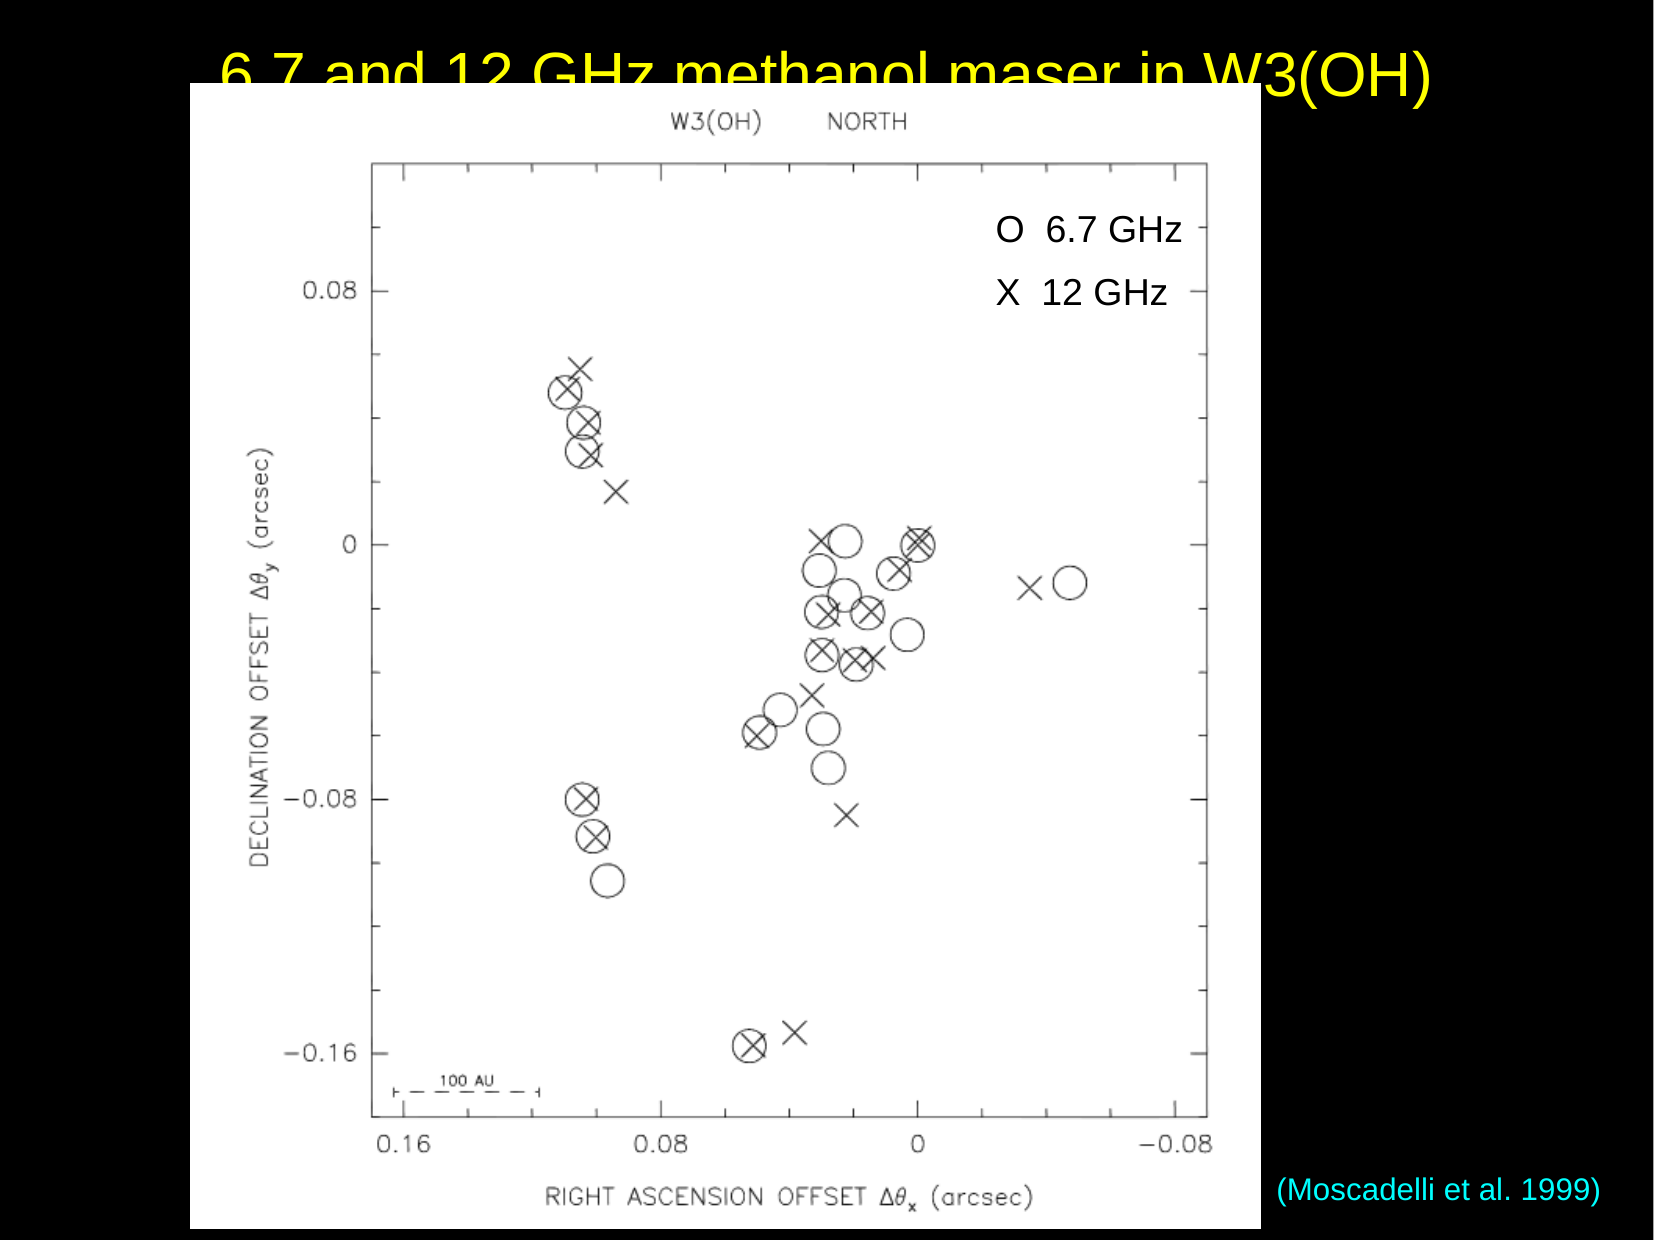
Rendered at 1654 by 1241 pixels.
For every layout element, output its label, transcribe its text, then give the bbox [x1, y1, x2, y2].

picture [190, 83, 1261, 1229]
text_box (Moscadelli et al. 1999) [1261, 1164, 1629, 1216]
text_box Ο 6.7 GHz X 12 GHz [980, 180, 1199, 300]
text_box 6.7 and 12 GHz methanol maser in W3(OH) [204, 0, 1449, 83]
